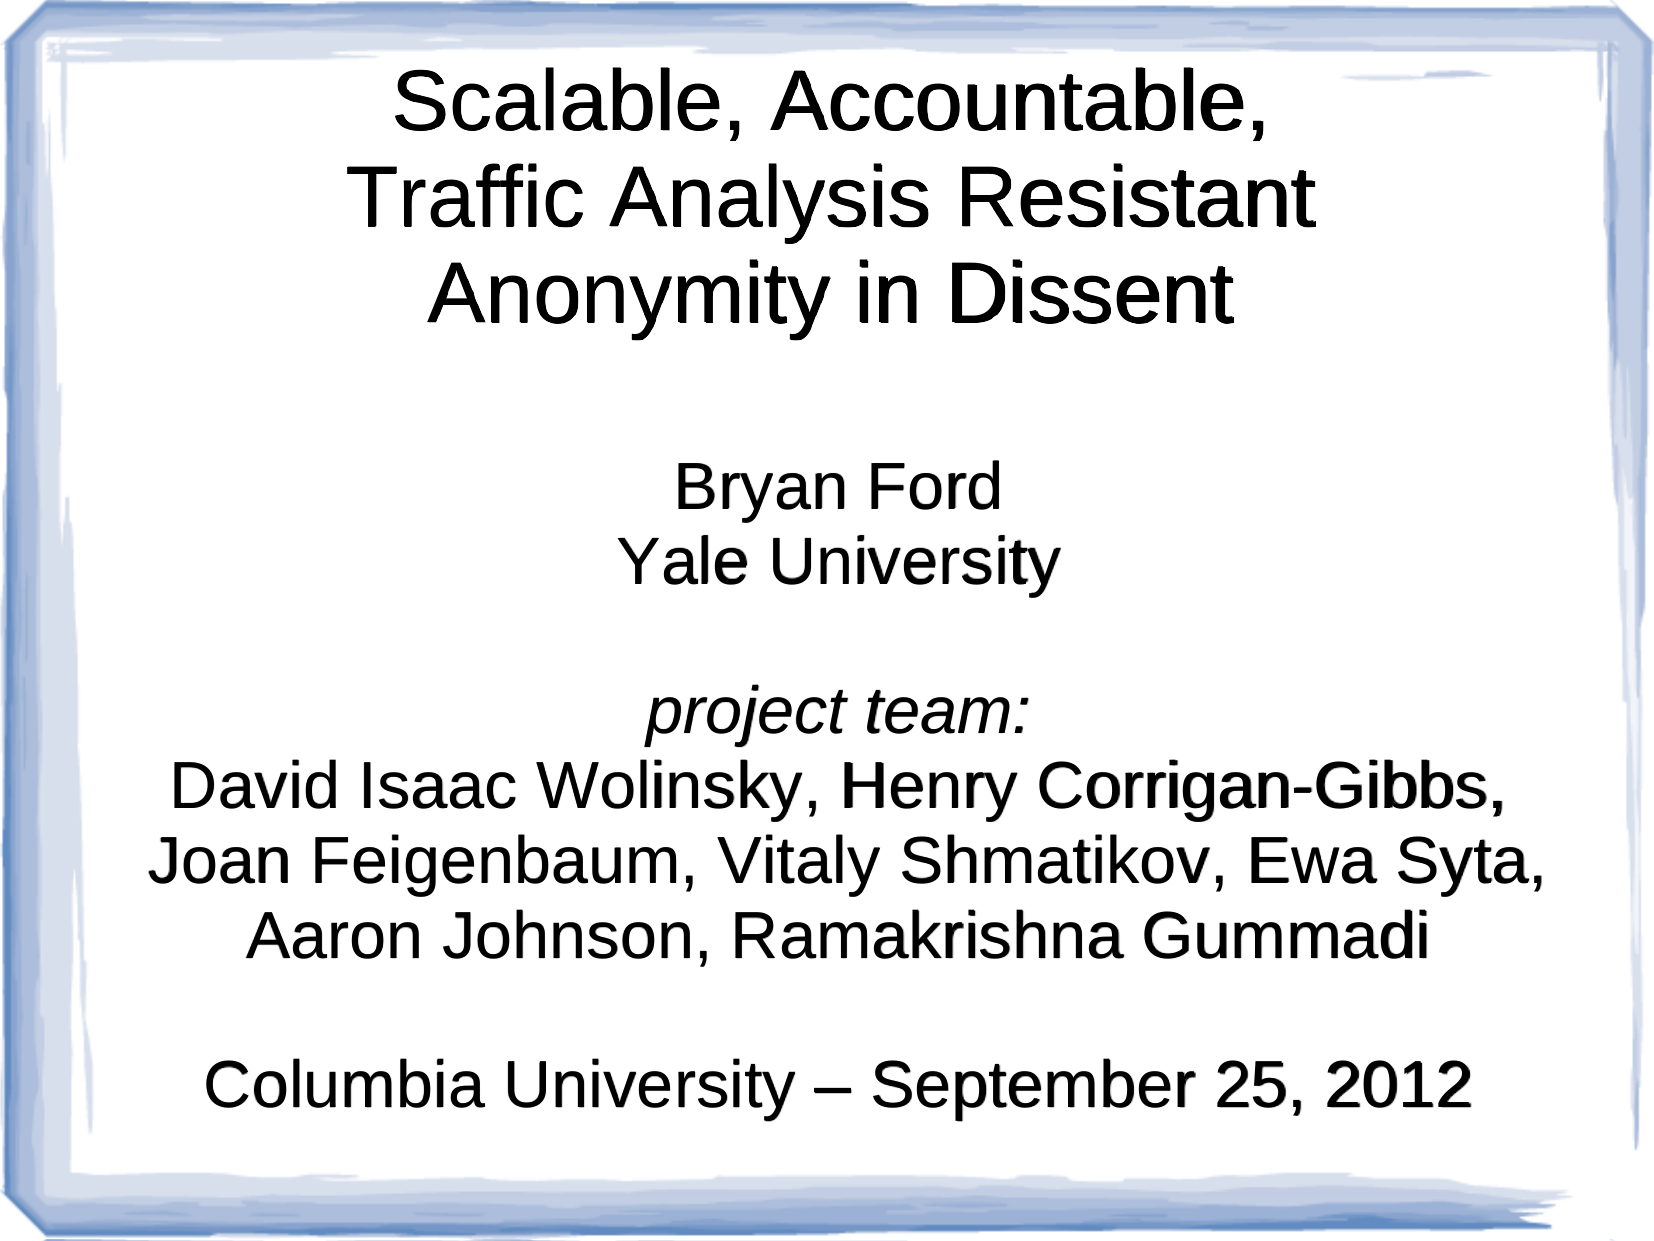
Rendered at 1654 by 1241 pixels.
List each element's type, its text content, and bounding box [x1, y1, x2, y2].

subtitle Bryan Ford Yale University project team: David Isaac Wolinsky, Henry Corrigan-Gibbs, Joan Feigenbaum, Vitaly Shmatikov, Ewa Syta, Aaron Johnson, Ramakrishna Gummadi Columbia University – September 25, 2012 [112, 445, 1566, 1126]
picture [0, 0, 1654, 1241]
title Scalable, Accountable, Traffic Analysis Resistant Anonymity in Dissent [86, 52, 1576, 341]
